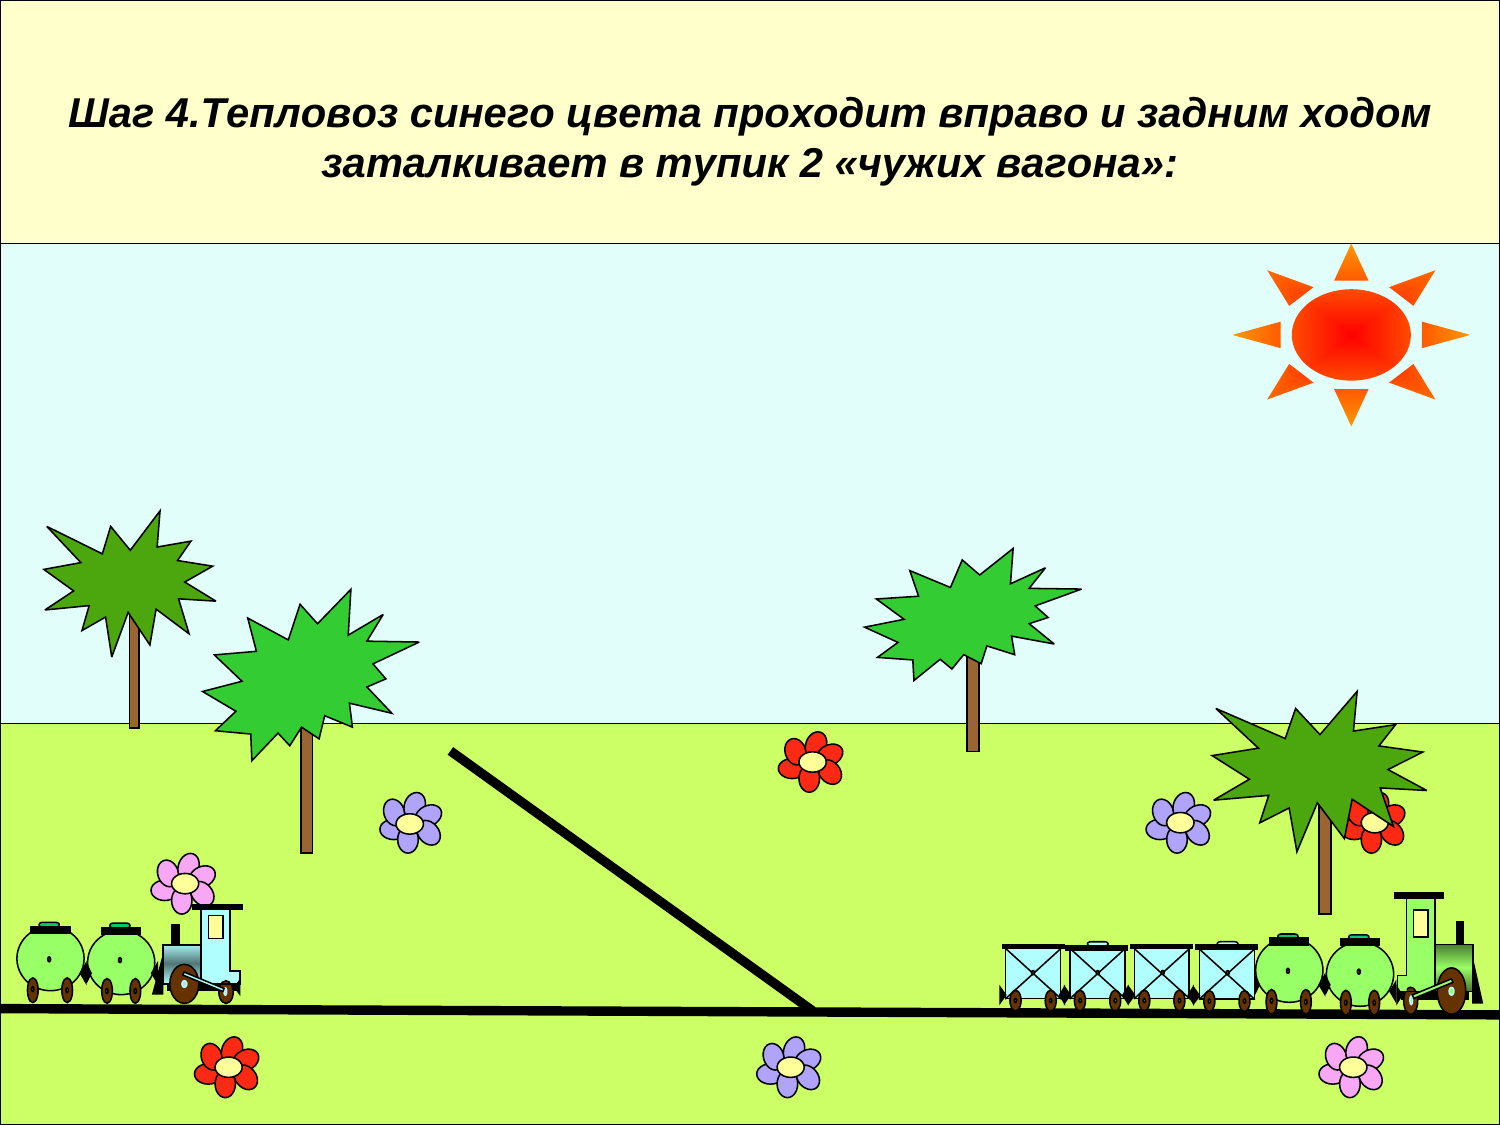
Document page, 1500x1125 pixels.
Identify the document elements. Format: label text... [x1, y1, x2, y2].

text_box [0, 0, 1500, 1016]
text_box [0, 1014, 1500, 1125]
title Шаг 4.Тепловоз синего цвета проходит вправо и задним ходом заталкивает в тупик 2 «чужих вагона»: [47, 42, 1453, 185]
